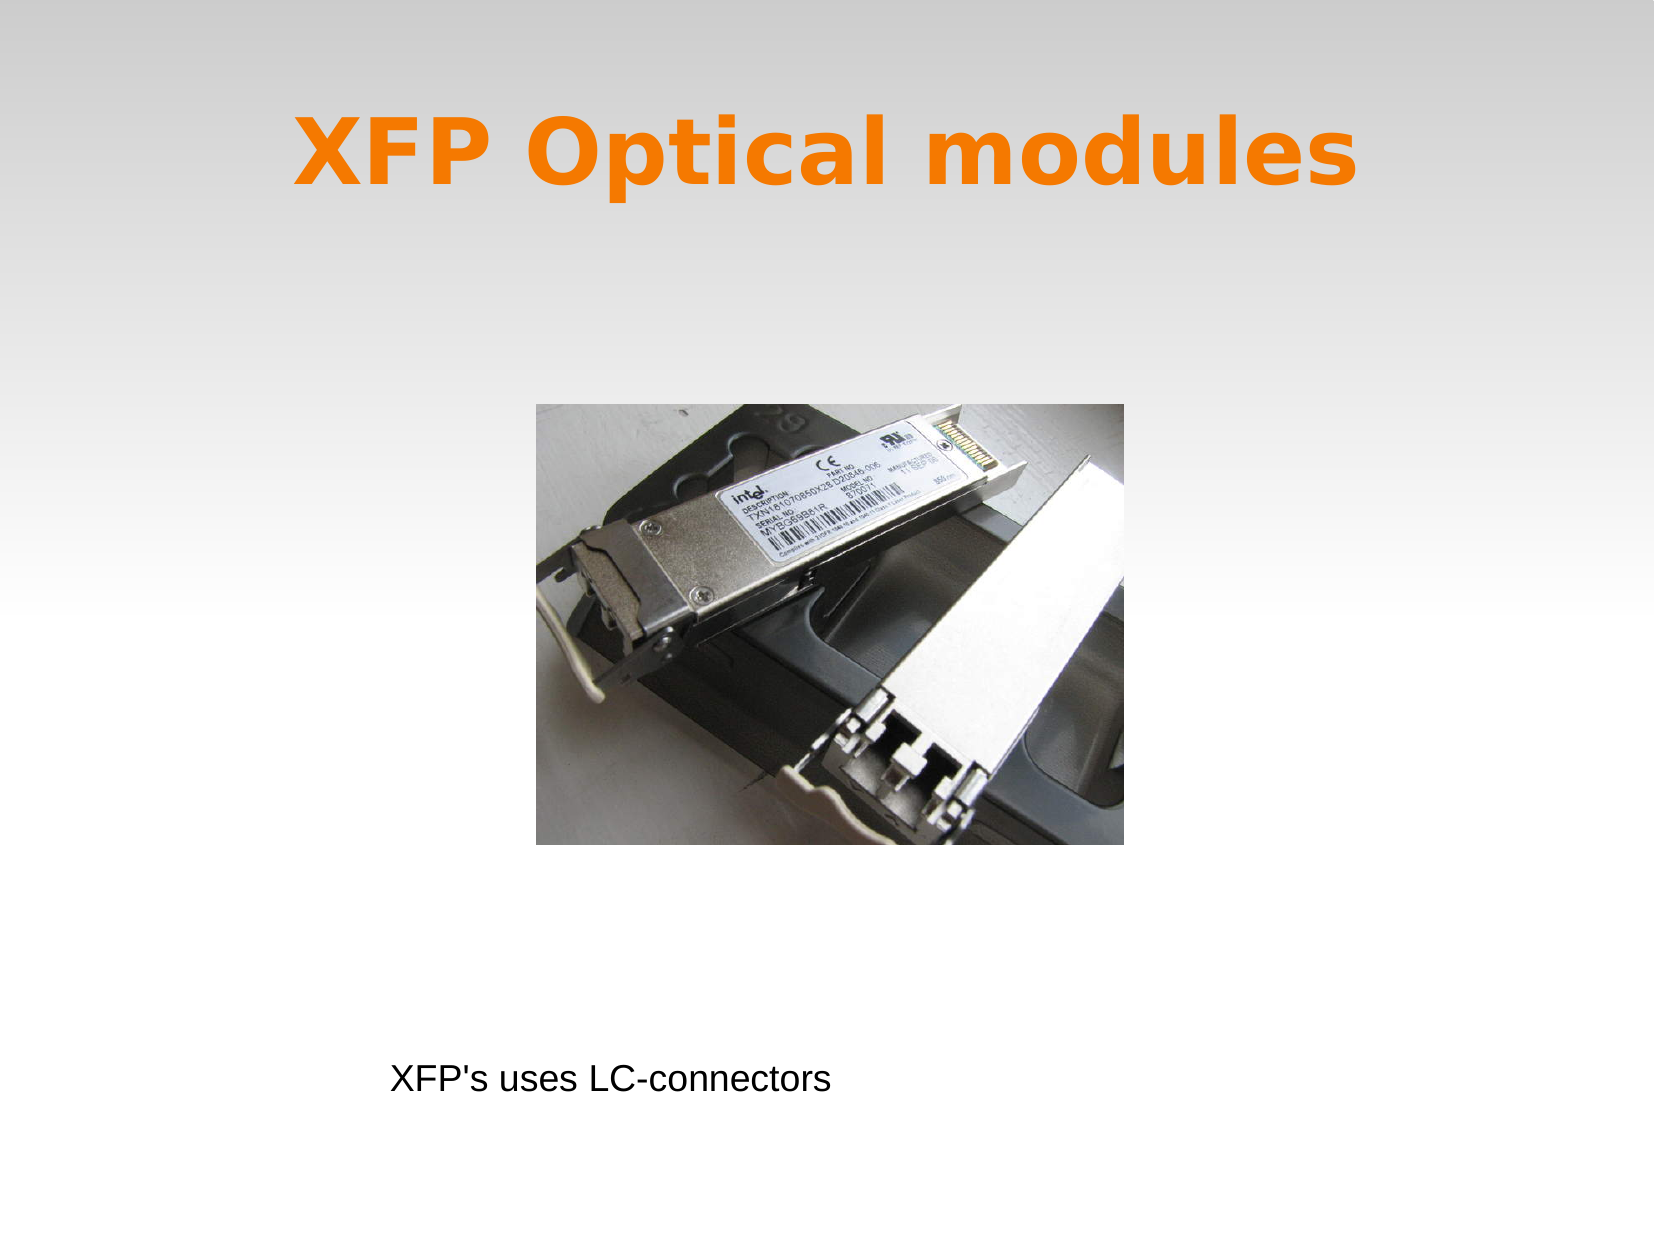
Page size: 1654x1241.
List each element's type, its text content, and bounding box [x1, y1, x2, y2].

text_box XFP's uses LC-connectors [375, 1050, 846, 1112]
title XFP Optical modules [82, 49, 1571, 257]
picture [536, 404, 1124, 845]
